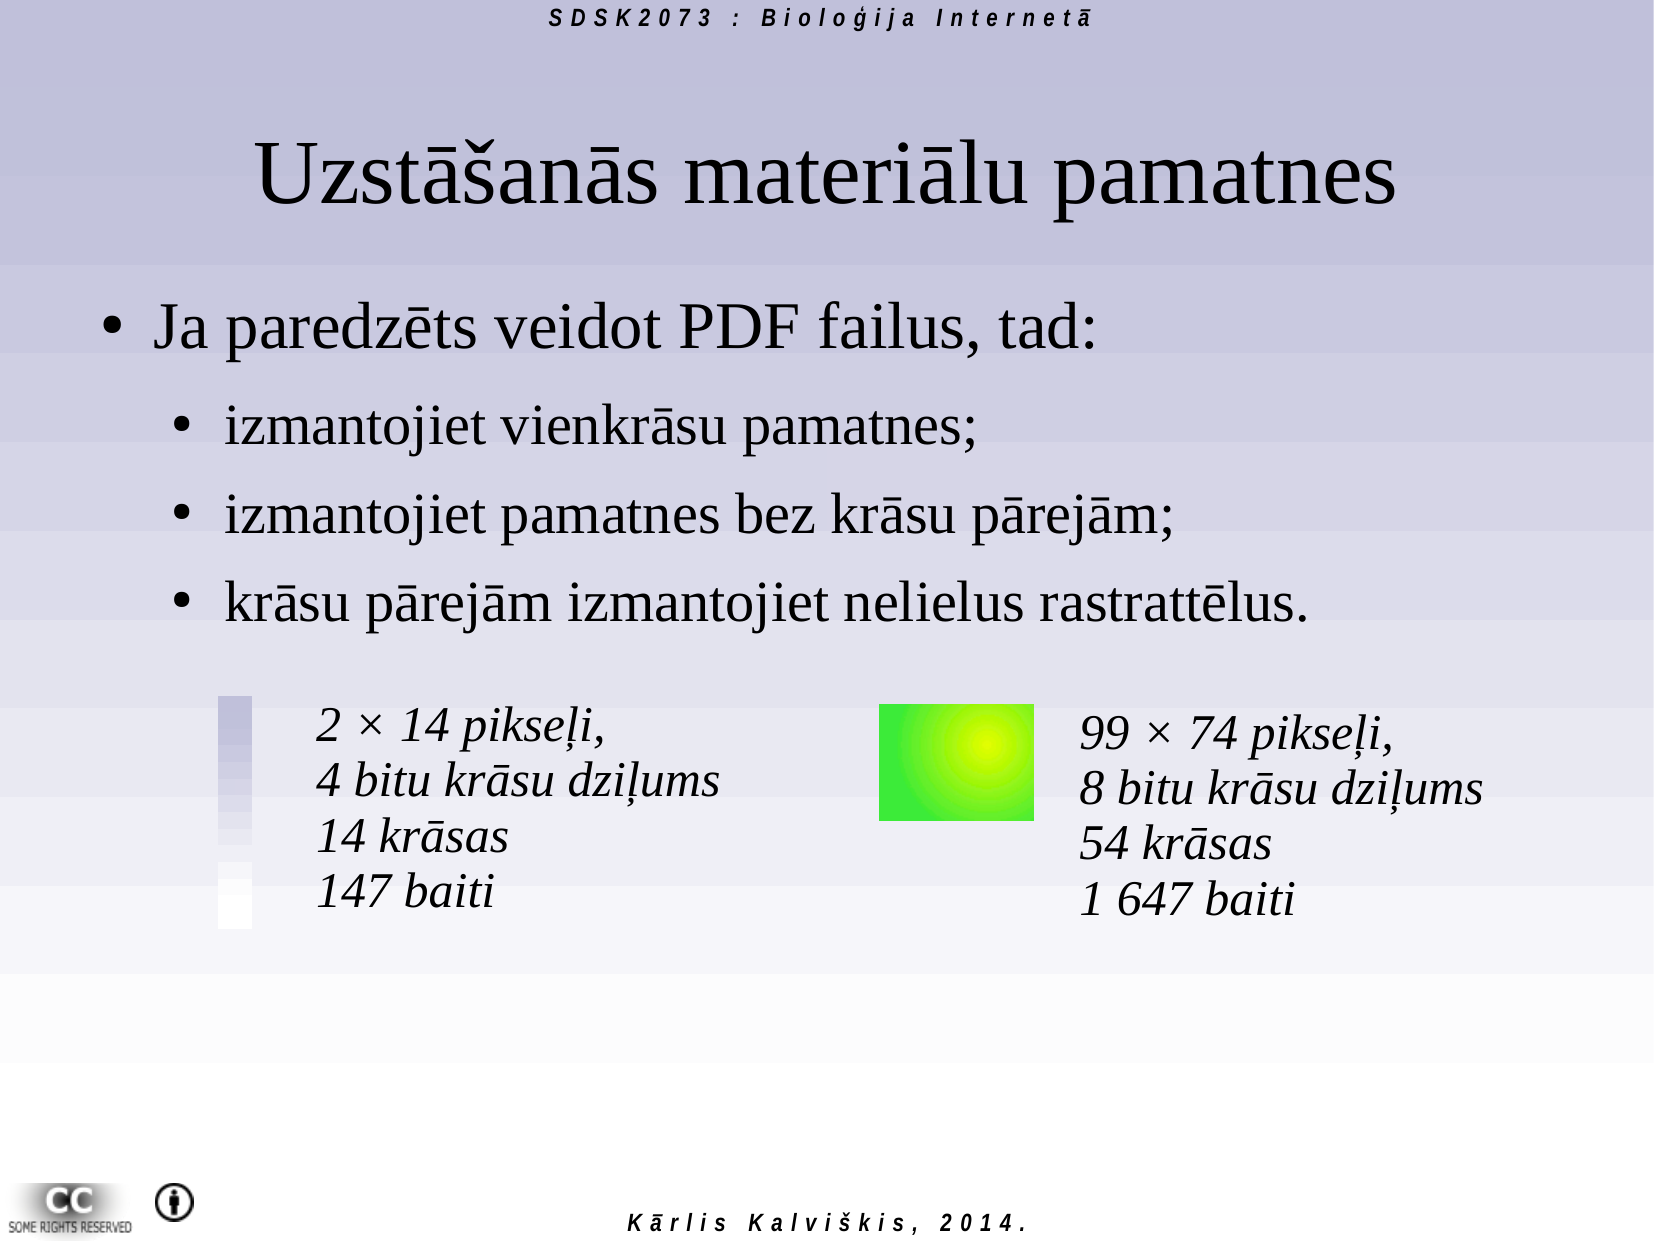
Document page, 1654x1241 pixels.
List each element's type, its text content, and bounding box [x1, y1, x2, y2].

list Ja paredzēts veidot PDF failus, tad: izmantojiet vienkrāsu pamatnes; izmantojiet pamatnes bez krāsu pārejām; krāsu pārejām izmantojiet nelielus rastrattēlus. [82, 289, 1571, 1113]
text_box 2 × 14 pikseļi, 4 bitu krāsu dziļums 14 krāsas 147 baiti [315, 696, 721, 919]
title Uzstāšanās materiālu pamatnes [29, 49, 1625, 296]
picture [0, 0, 1654, 1241]
text_box 99 × 74 pikseļi, 8 bitu krāsu dziļums 54 krāsas 1 647 baiti [1079, 704, 1485, 926]
